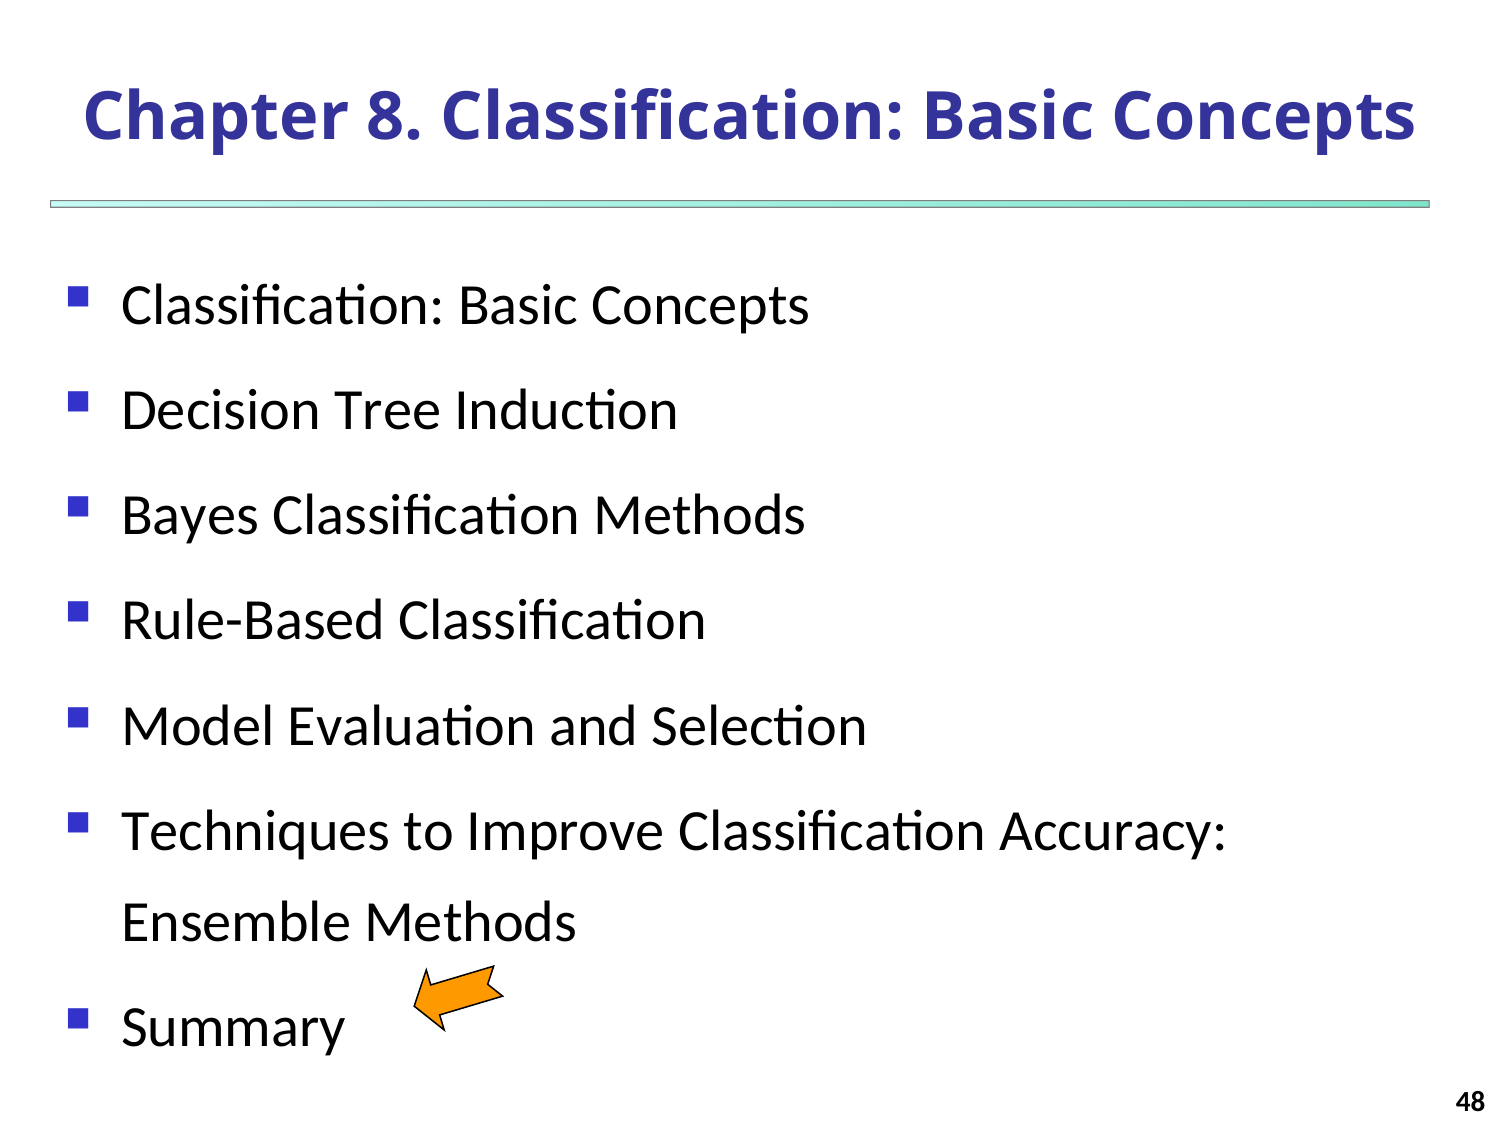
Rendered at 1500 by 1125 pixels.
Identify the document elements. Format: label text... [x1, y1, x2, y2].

text_box <number> [1187, 1062, 1500, 1125]
text_box [414, 966, 503, 1030]
title Chapter 8. Classification: Basic Concepts [0, 24, 1500, 201]
list Classification: Basic Concepts Decision Tree Induction Bayes Classification Methods Rule-Based Classification Model Evaluation and Selection Techniques to Improve Classification Accuracy: Ensemble Methods Summary [49, 237, 1425, 1075]
